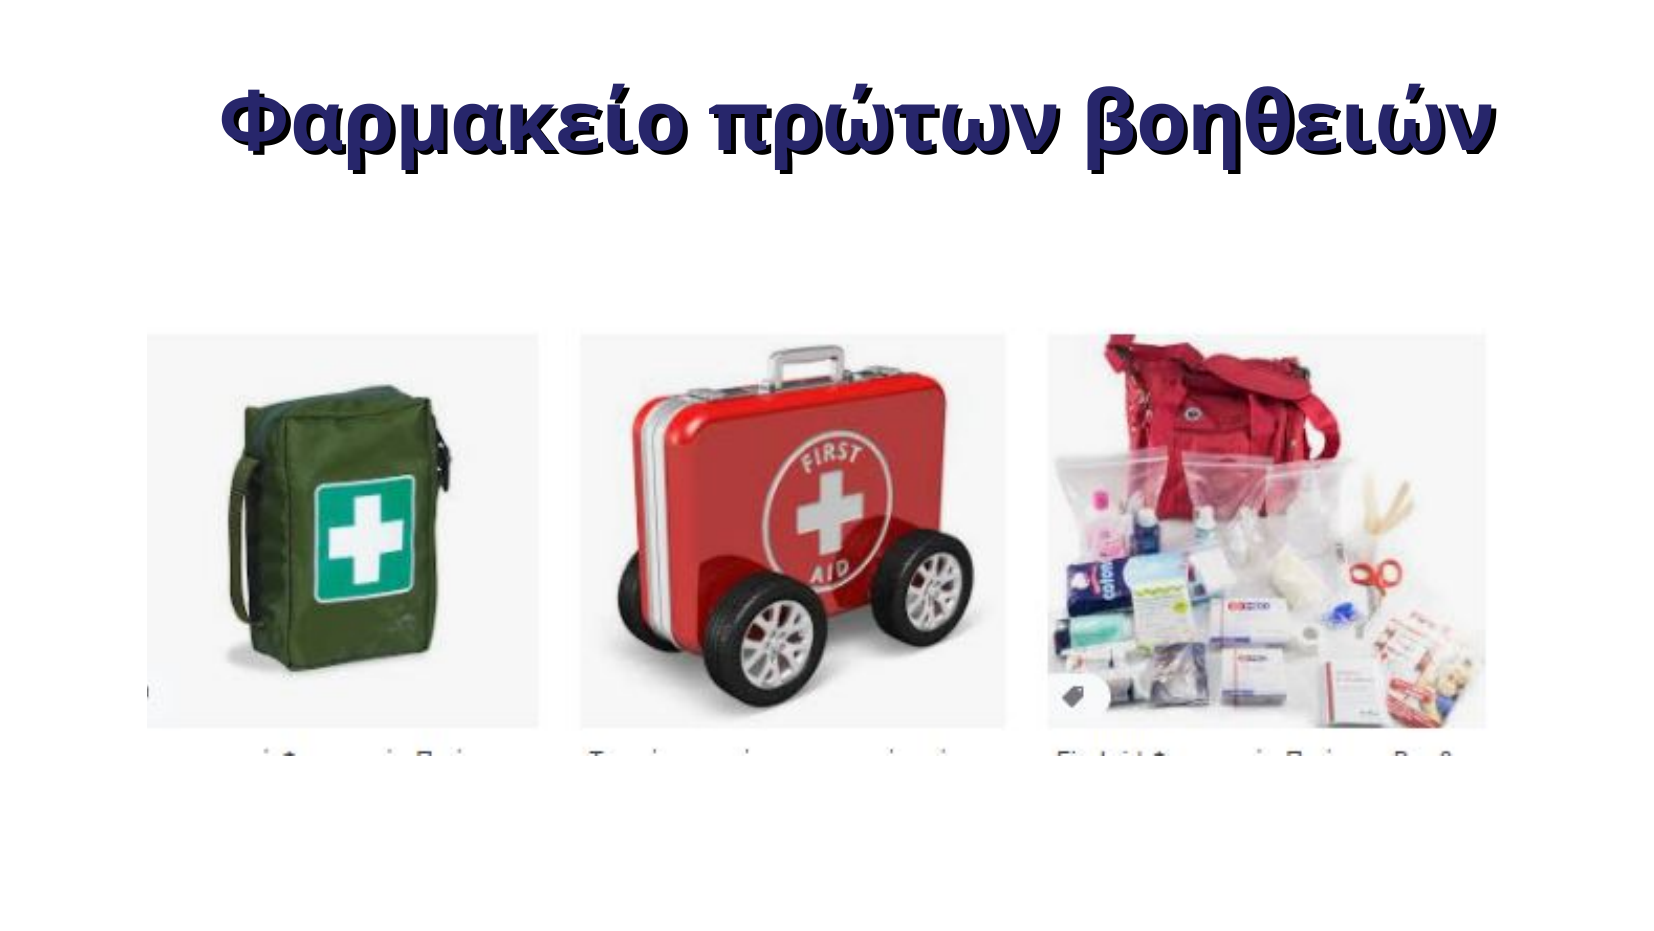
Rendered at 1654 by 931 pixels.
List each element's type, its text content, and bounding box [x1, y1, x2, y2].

picture [147, 295, 1522, 756]
text_box Φαρμακείο πρώτων βοηθειών [204, 53, 1536, 201]
